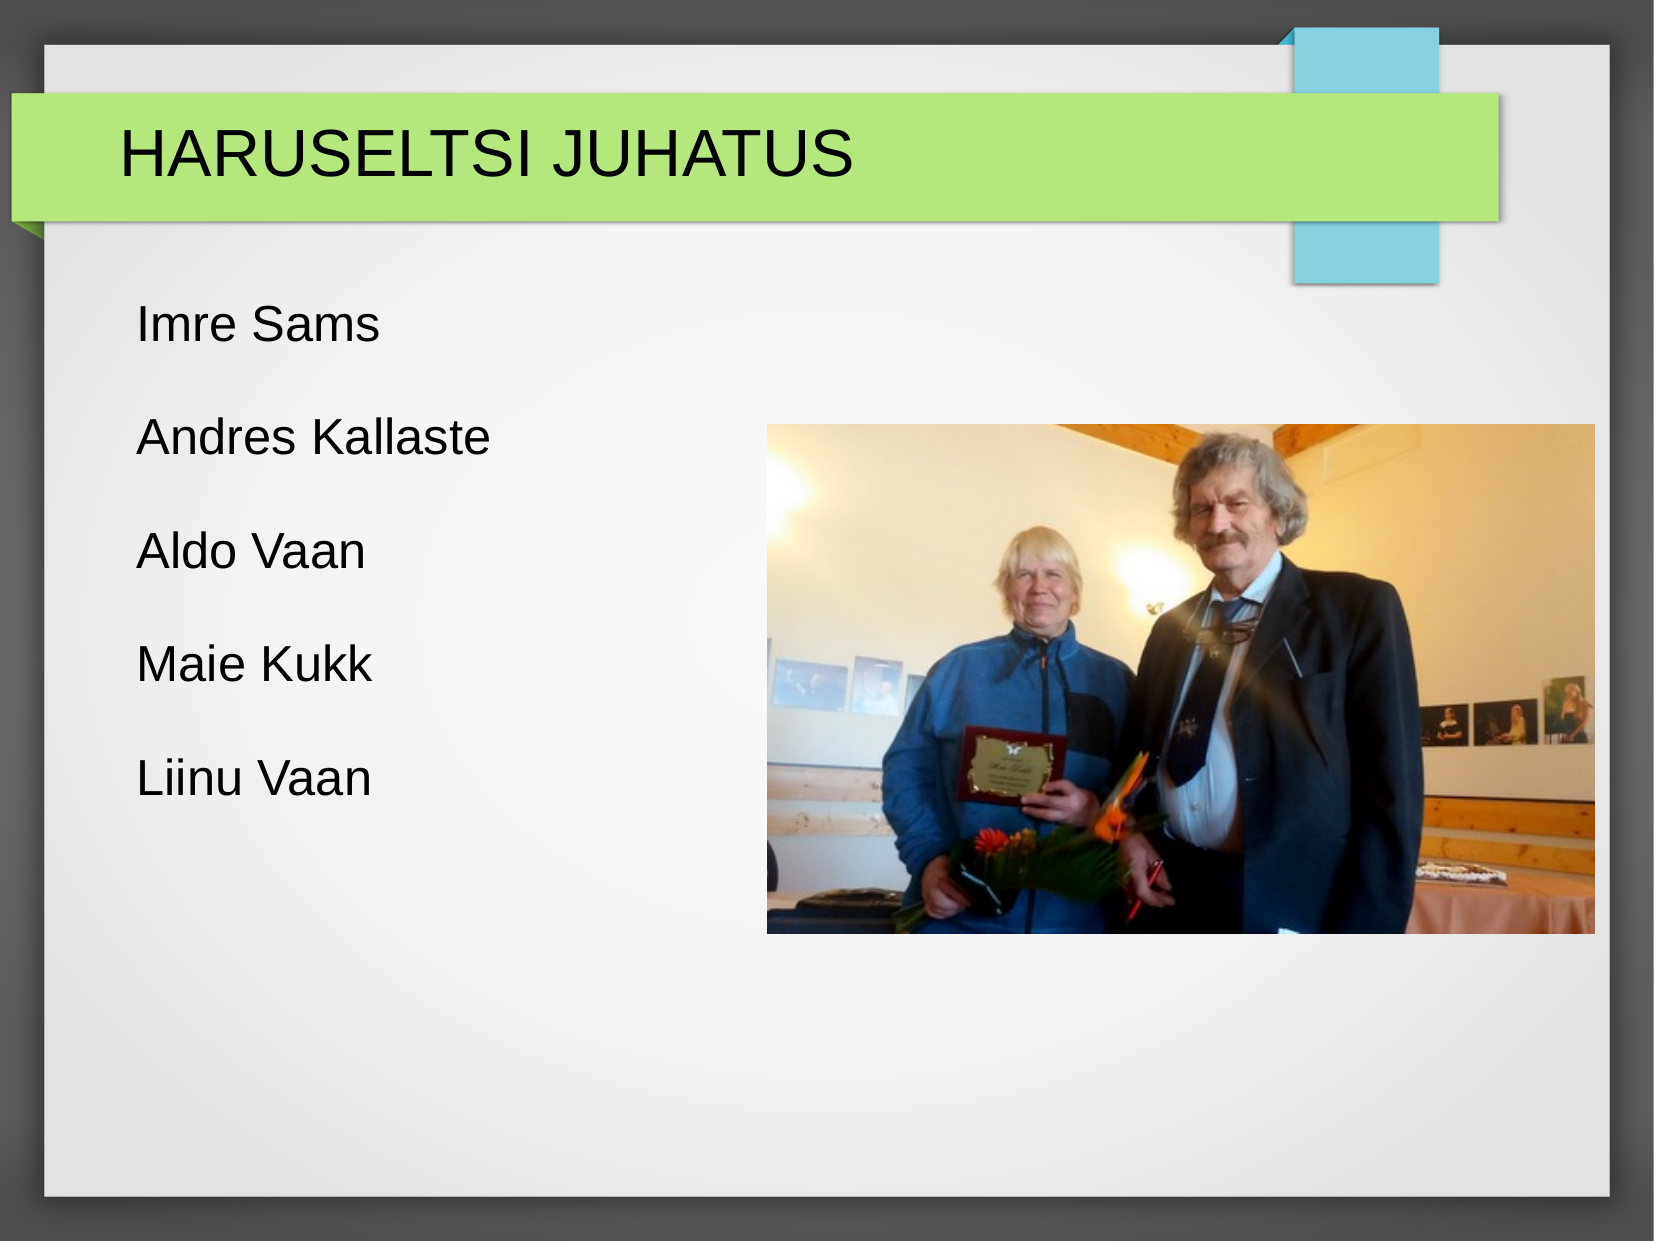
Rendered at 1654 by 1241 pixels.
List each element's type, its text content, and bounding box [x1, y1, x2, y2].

title HARUSELTSI JUHATUS [82, 94, 1264, 213]
picture [0, 0, 1654, 1241]
list Imre Sams Andres Kallaste Aldo Vaan Maie Kukk Liinu Vaan [82, 295, 809, 1015]
